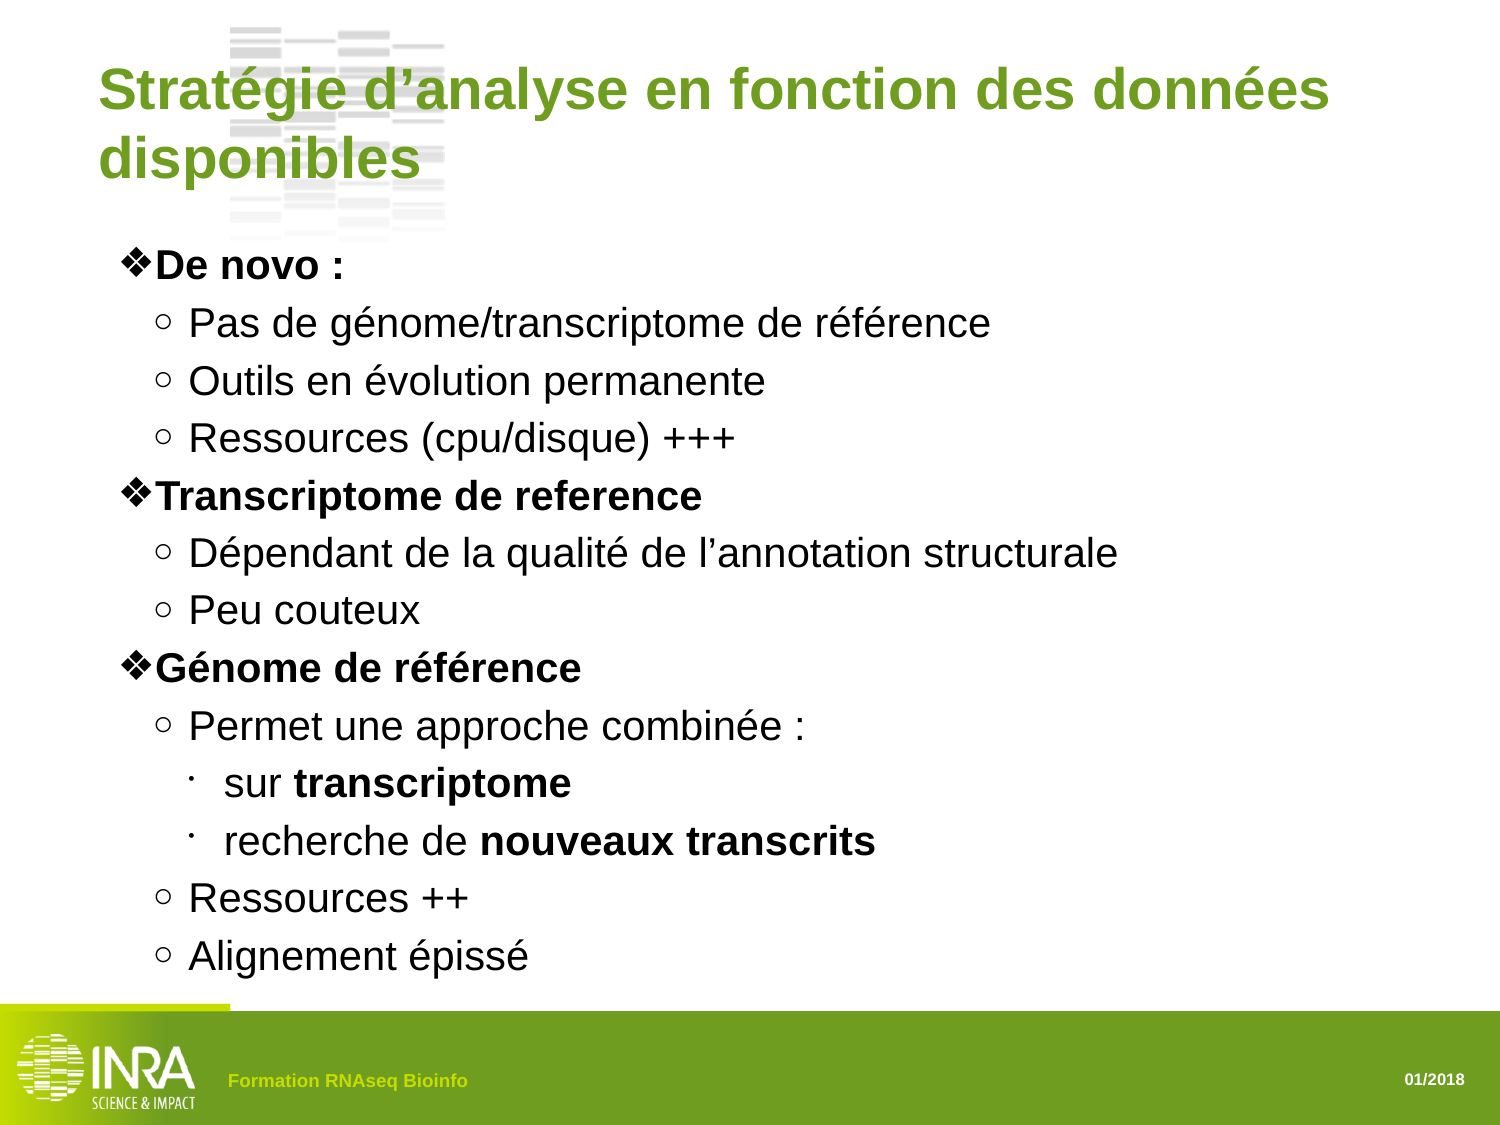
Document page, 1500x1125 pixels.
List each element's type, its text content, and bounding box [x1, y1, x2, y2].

picture [230, 7, 445, 73]
picture [230, 169, 241, 173]
picture [230, 169, 445, 222]
picture [317, 169, 328, 173]
text_box De novo : Pas de génome/transcriptome de référence Outils en évolution permanente Ressources (cpu/disque) +++ Transcriptome de reference Dépendant de la qualité de l’annotation structurale Peu couteux Génome de référence Permet une approche combinée : sur transcriptome recherche de nouveaux transcrits Ressources ++ Alignement épissé [102, 222, 1391, 988]
text_box Stratégie d’analyse en fonction des données disponibles [83, 73, 1417, 169]
picture [17, 1034, 195, 1109]
picture [398, 169, 412, 173]
